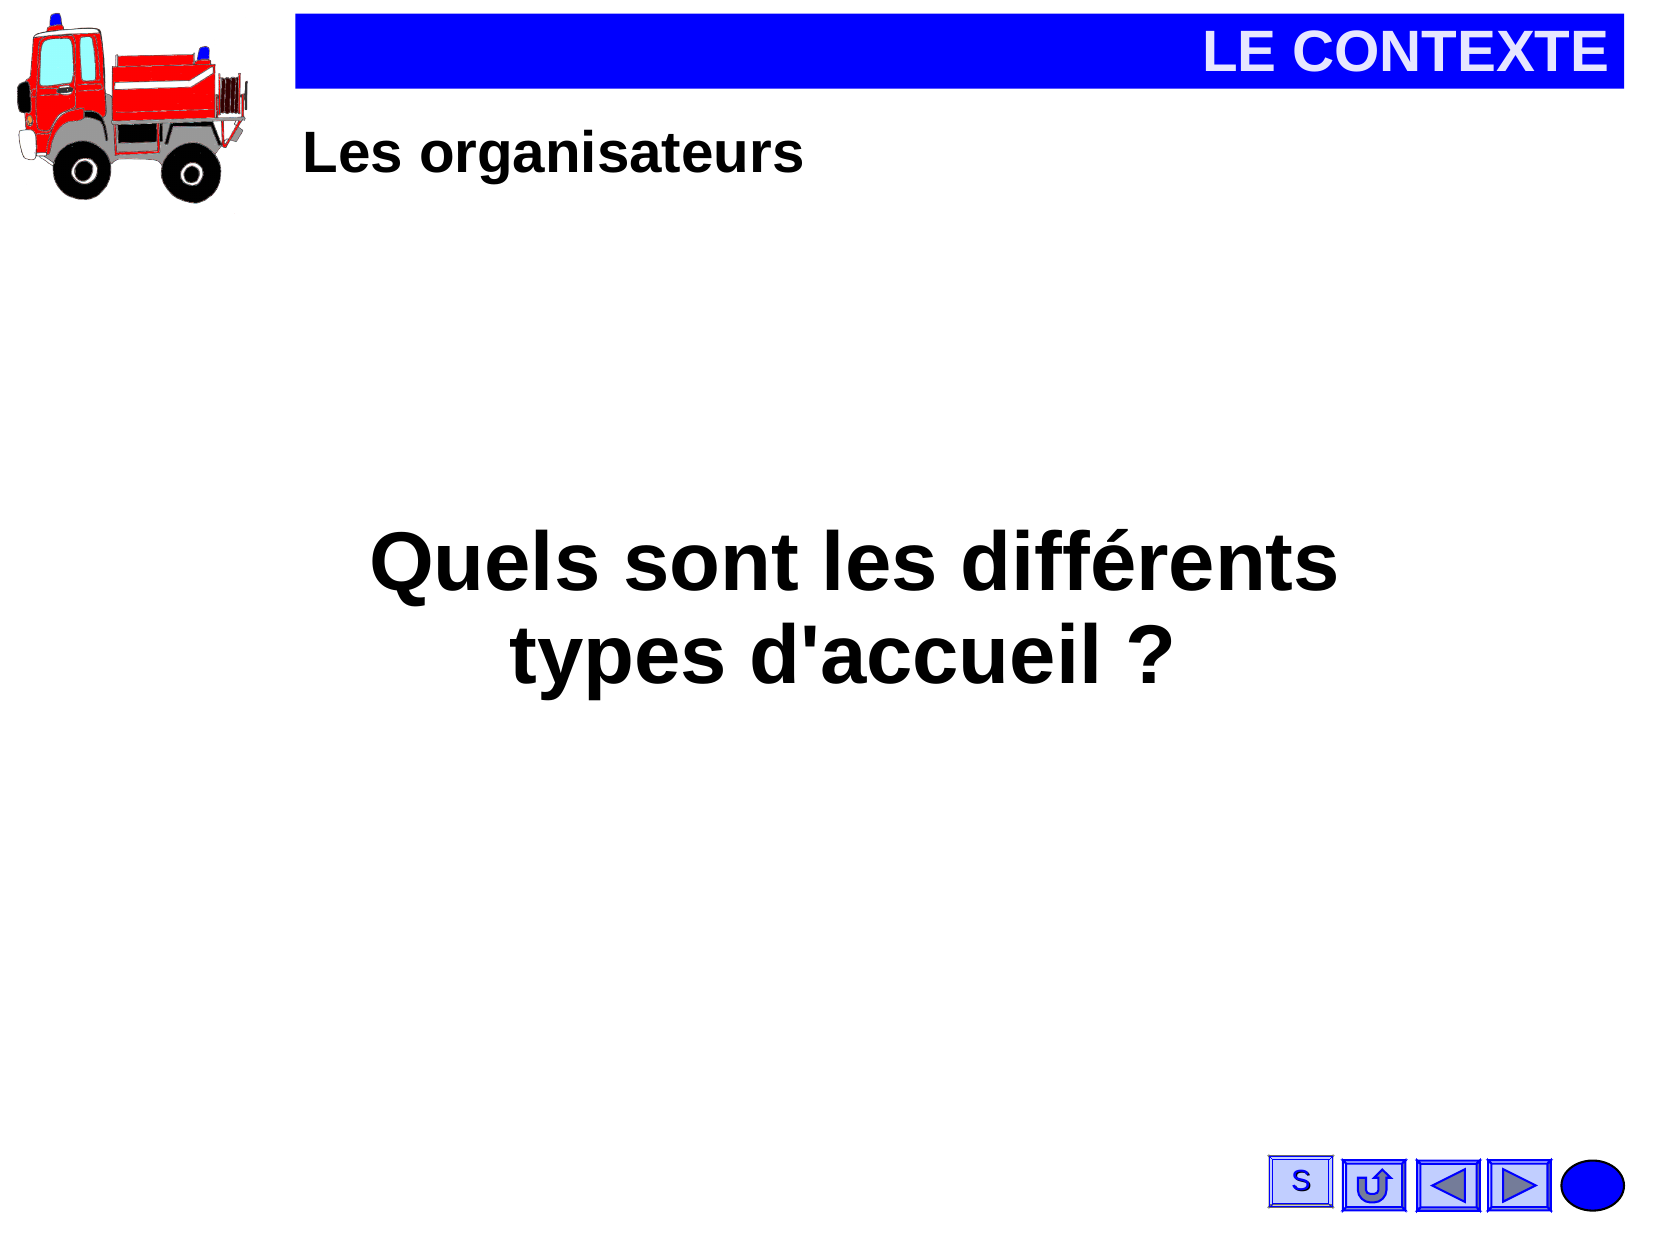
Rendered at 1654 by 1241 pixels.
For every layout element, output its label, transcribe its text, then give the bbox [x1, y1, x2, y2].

text_box Les organisateurs [287, 112, 821, 193]
picture [8, 8, 257, 216]
text_box [1561, 1160, 1625, 1211]
text_box LE CONTEXTE [295, 13, 1625, 89]
list Quels sont les différents types d'accueil ? [189, 400, 1465, 819]
